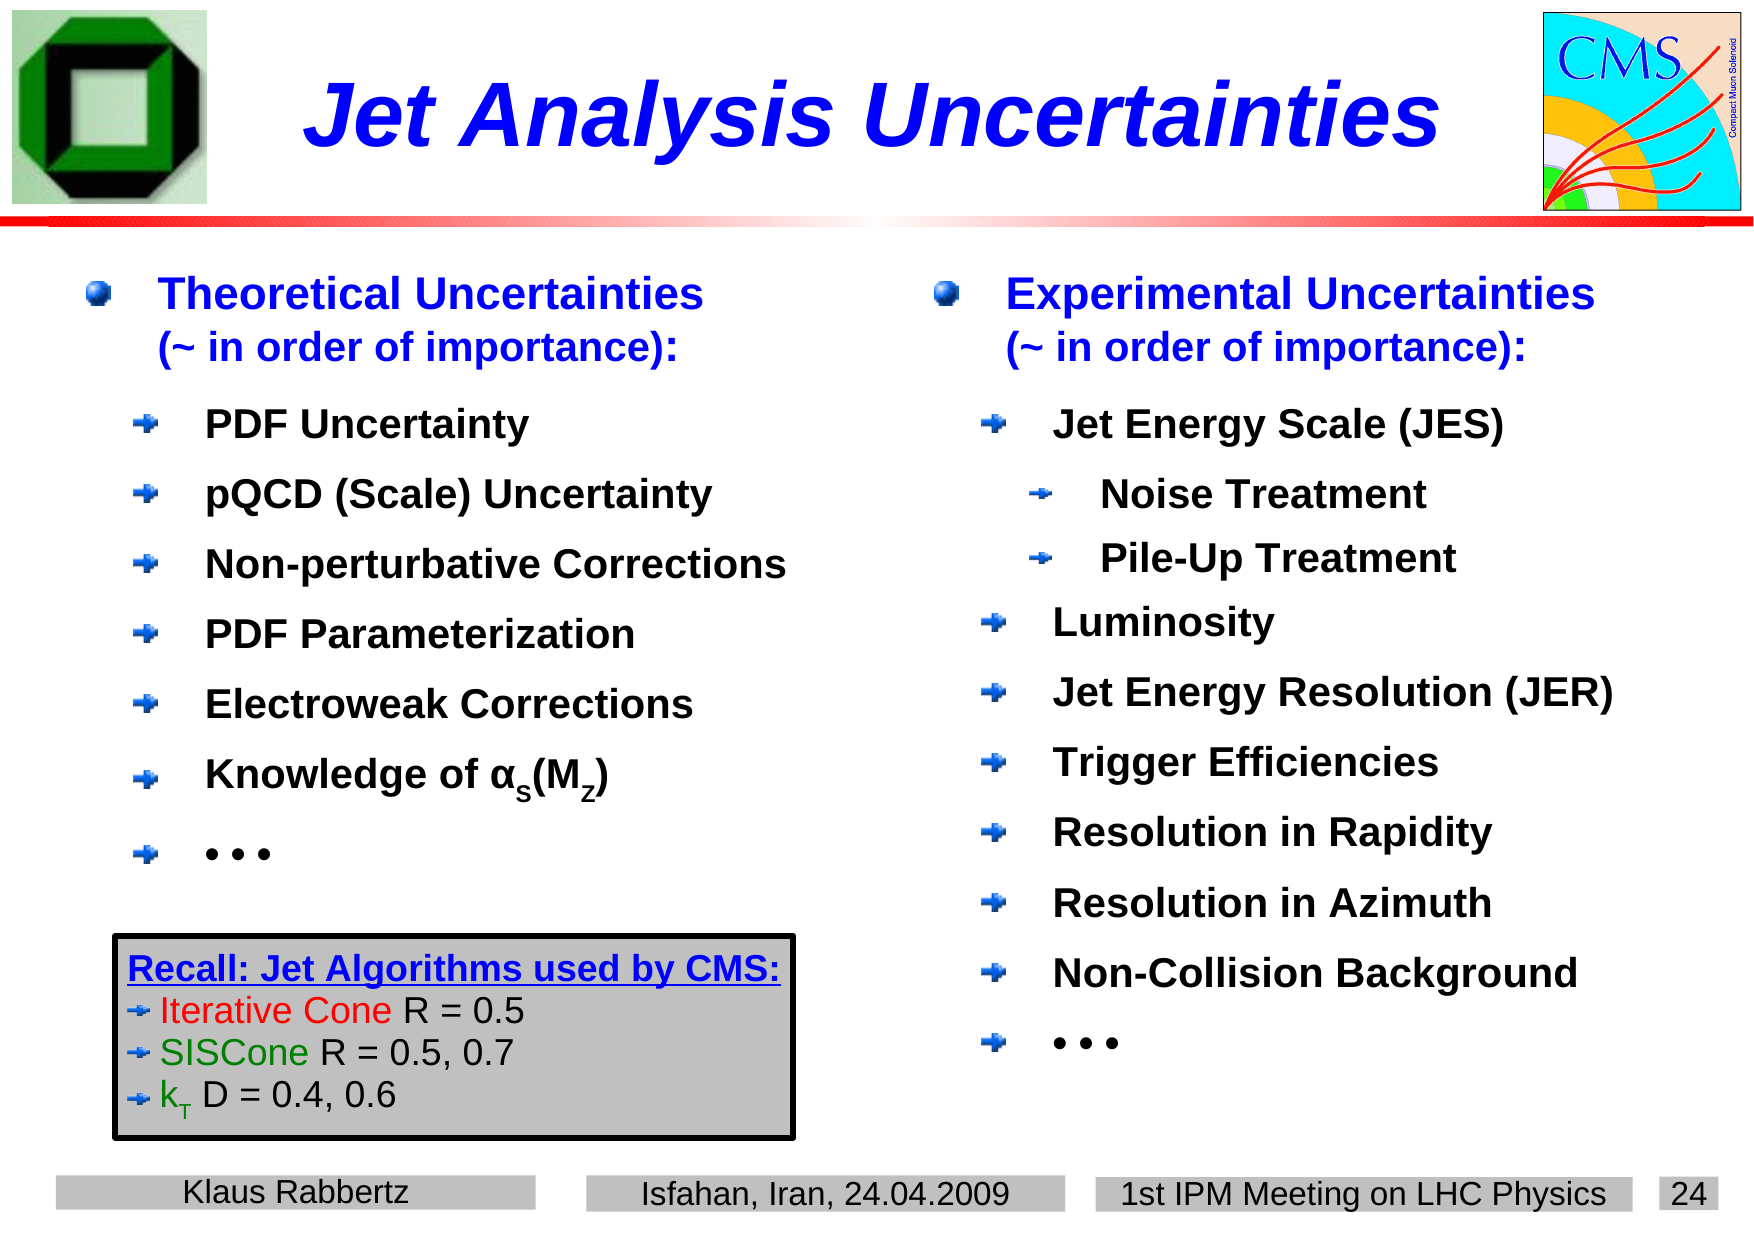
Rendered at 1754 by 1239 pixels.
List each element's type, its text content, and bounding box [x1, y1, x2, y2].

picture [1542, 11, 1742, 211]
list Theoretical Uncertainties (~ in order of importance): PDF Uncertainty pQCD (Scale) Uncertainty Non-perturbative Corrections PDF Parameterization Electroweak Corrections Knowledge of αS(MZ) • • • [74, 268, 796, 887]
list Experimental Uncertainties (~ in order of importance): Jet Energy Scale (JES) Noise Treatment Pile-Up Treatment Luminosity Jet Energy Resolution (JER) Trigger Efficiencies Resolution in Rapidity Resolution in Azimuth Non-Collision Background • • • [922, 268, 1644, 1079]
text_box Recall: Jet Algorithms used by CMS: Iterative Cone R = 0.5 SISCone R = 0.5, 0.7 kT D = 0.4, 0.6 [115, 935, 793, 1138]
title Jet Analysis Uncertainties [220, 16, 1525, 213]
picture [12, 10, 207, 204]
